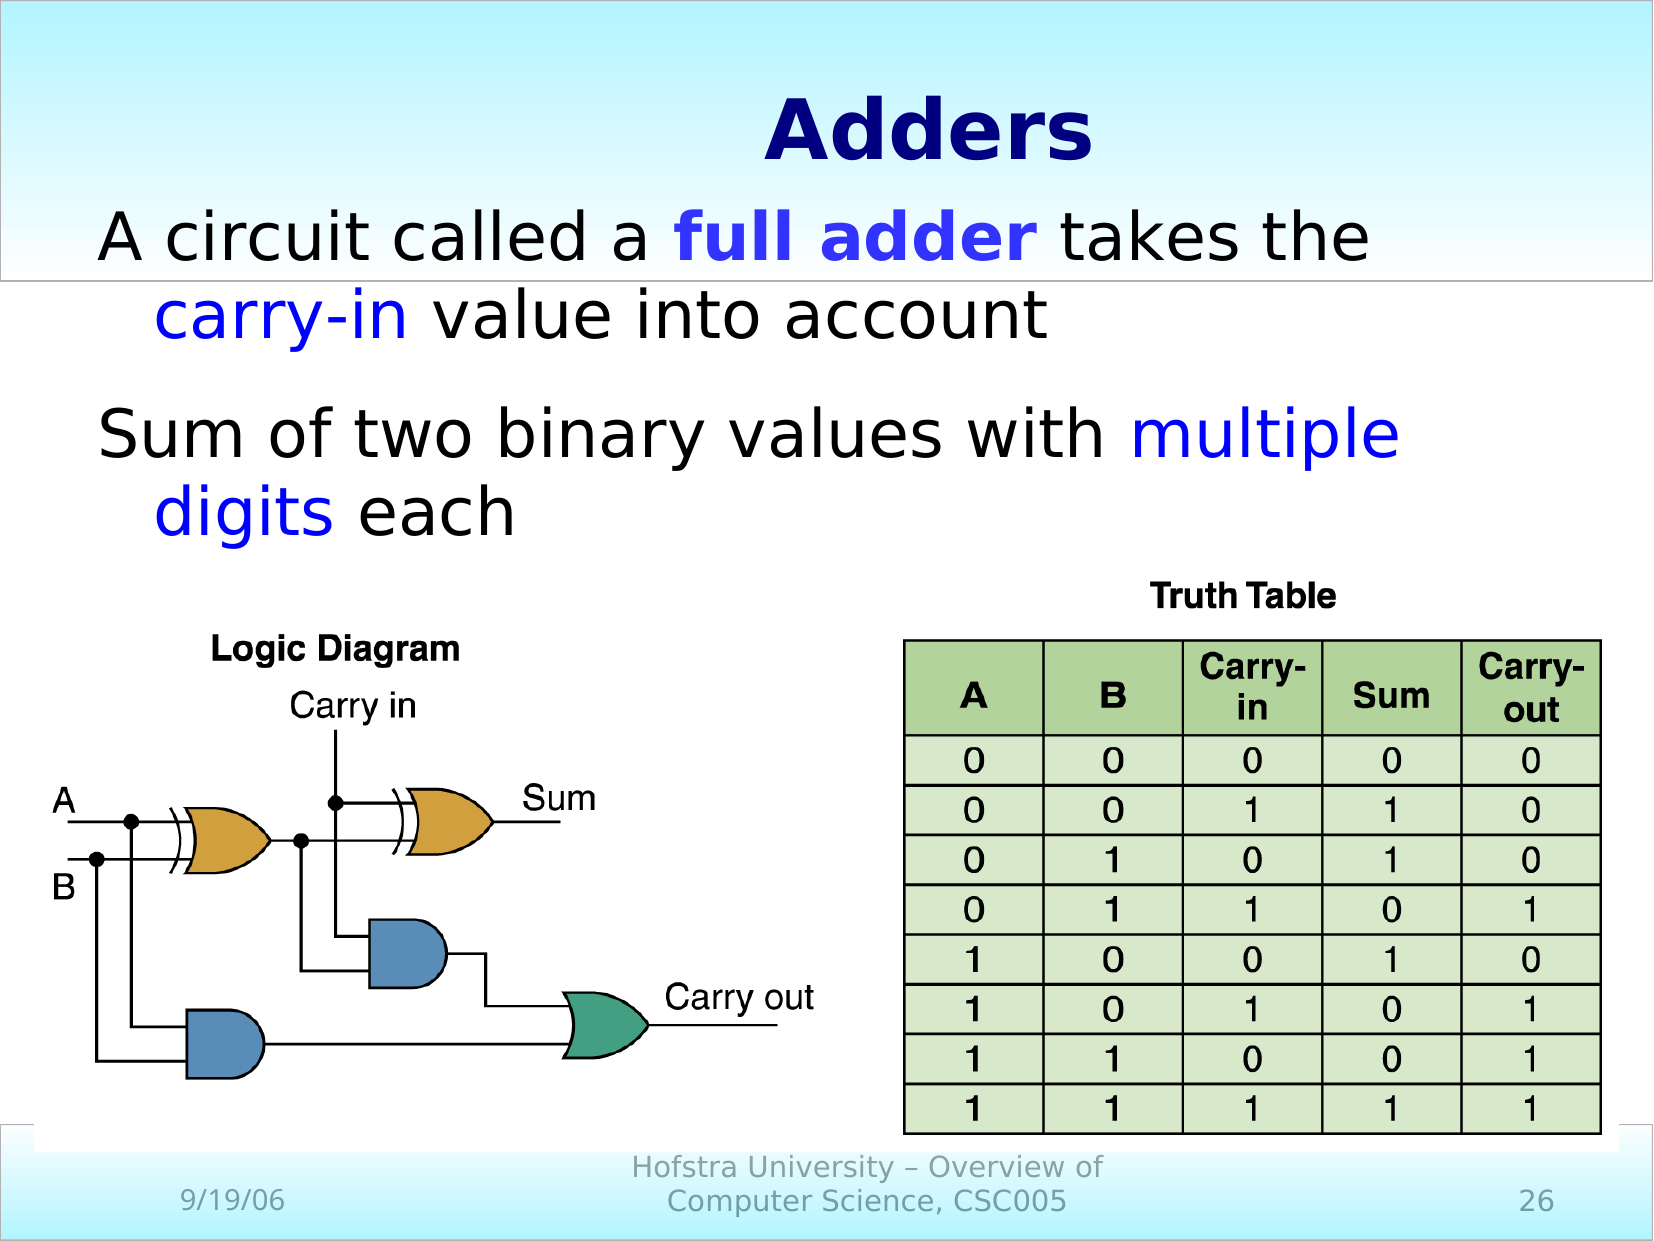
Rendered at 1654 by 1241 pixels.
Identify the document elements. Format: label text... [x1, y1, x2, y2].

list A circuit called a full adder takes the carry-in value into account Sum of two binary values with multiple digits each [82, 190, 1571, 555]
title Adders [247, 27, 1612, 235]
picture [34, 555, 1619, 1152]
